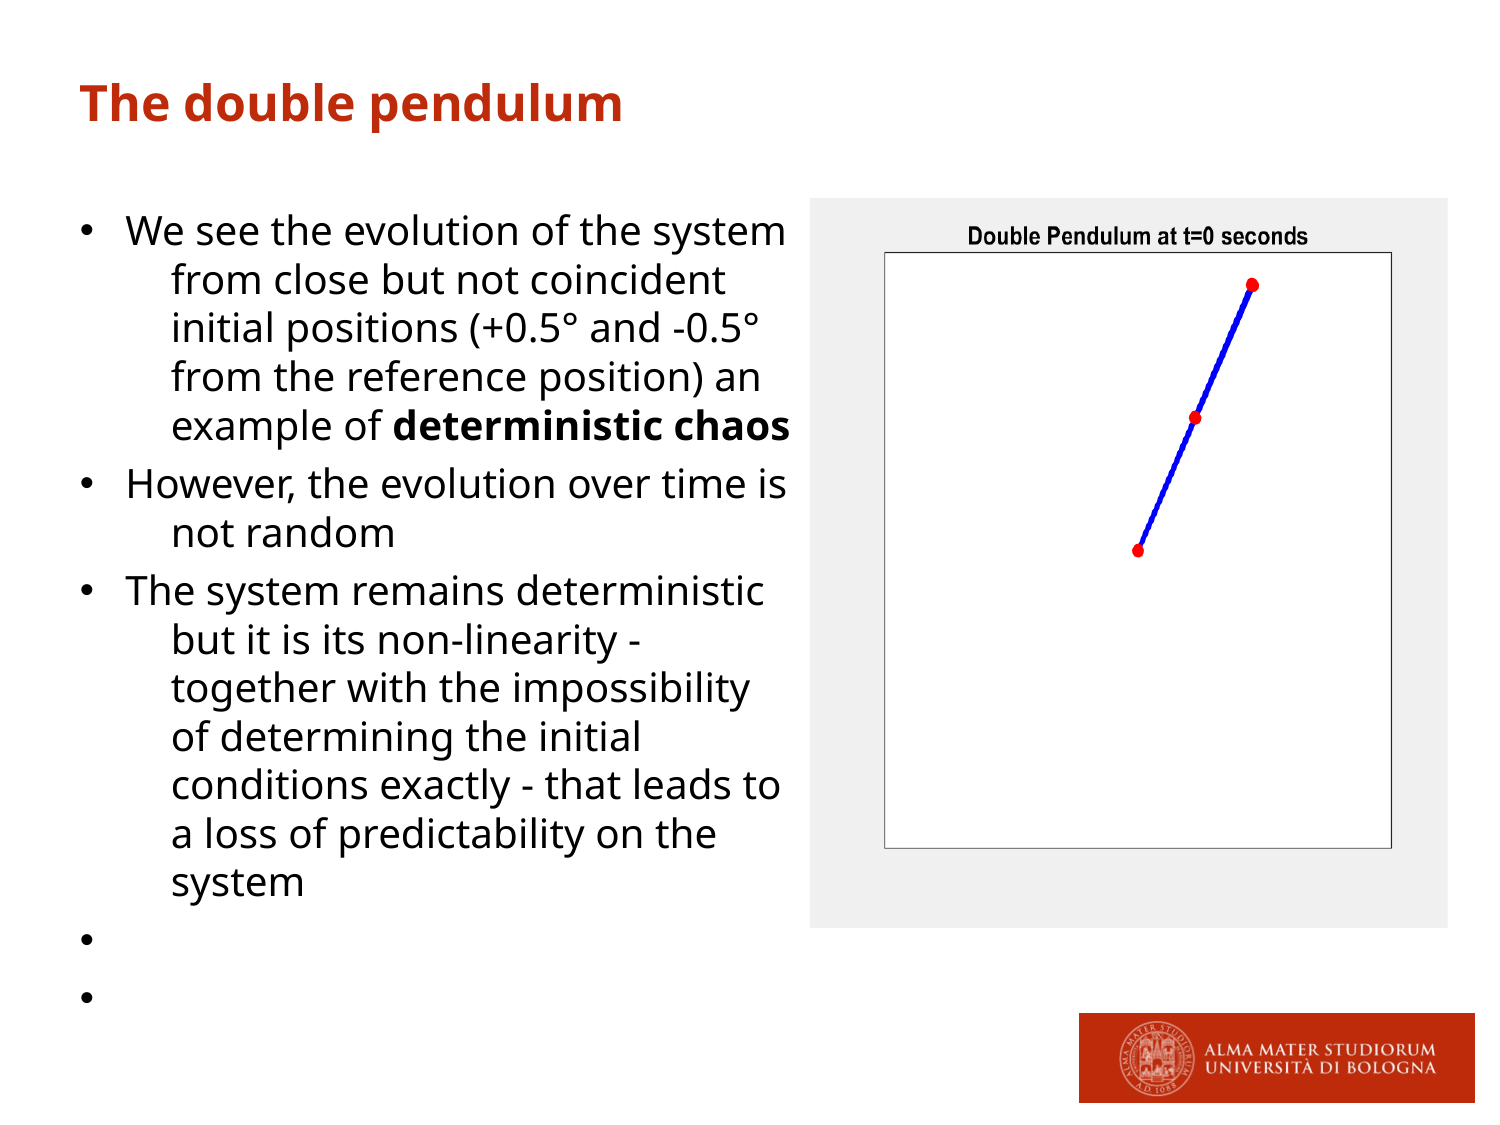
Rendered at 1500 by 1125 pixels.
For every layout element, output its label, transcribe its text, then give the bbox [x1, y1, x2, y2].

picture [810, 198, 1448, 928]
list The double pendulum [64, 78, 1447, 185]
list We see the evolution of the system from close but not coincident initial positions (+0.5° and -0.5° from the reference position) an example of deterministic chaos However, the evolution over time is not random The system remains deterministic but it is its non-linearity - together with the impossibility of determining the initial conditions exactly - that leads to a loss of predictability on the system [64, 197, 810, 954]
